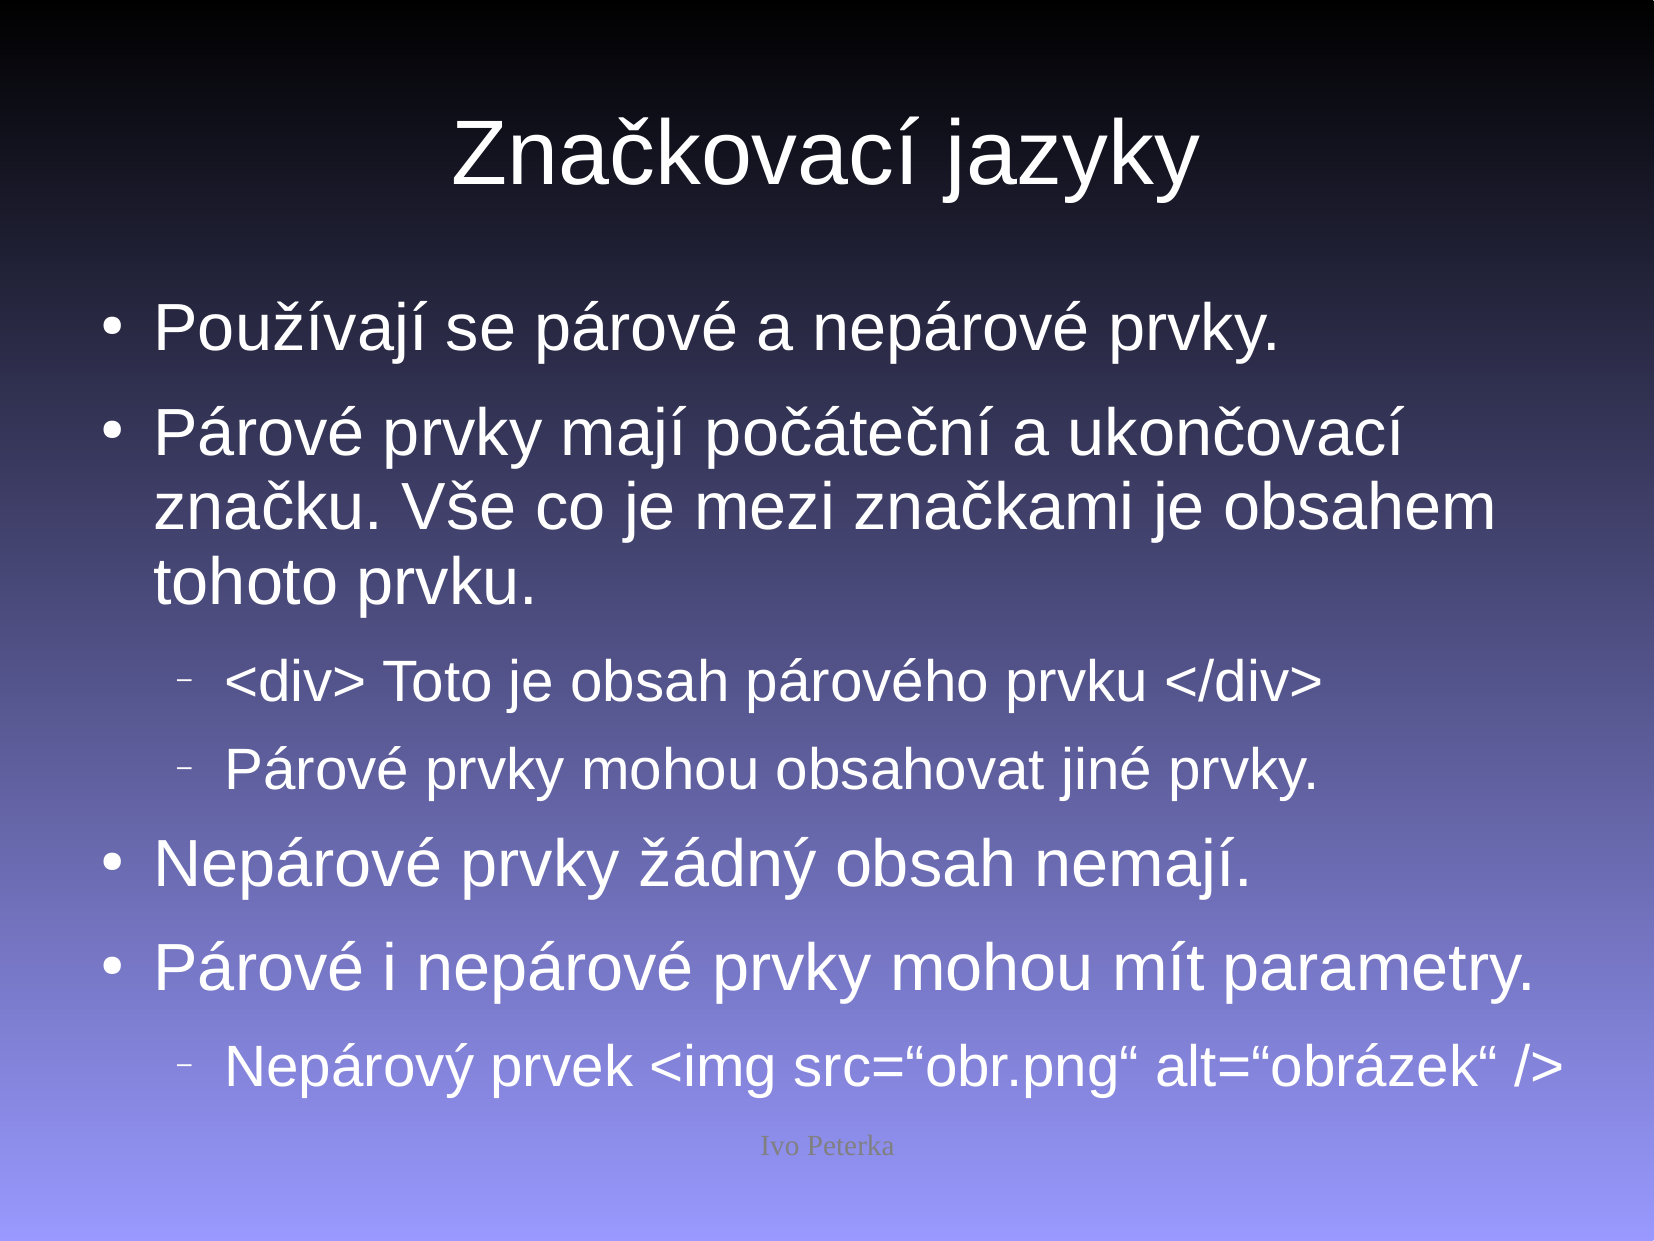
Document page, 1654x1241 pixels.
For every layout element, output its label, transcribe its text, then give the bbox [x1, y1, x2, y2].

title Značkovací jazyky [82, 49, 1571, 257]
list Používají se párové a nepárové prvky. Párové prvky mají počáteční a ukončovací značku. Vše co je mezi značkami je obsahem tohoto prvku. <div> Toto je obsah párového prvku </div> Párové prvky mohou obsahovat jiné prvky. Nepárové prvky žádný obsah nemají. Párové i nepárové prvky mohou mít parametry. Nepárový prvek <img src=“obr.png“ alt=“obrázek“ /> [82, 290, 1571, 1099]
